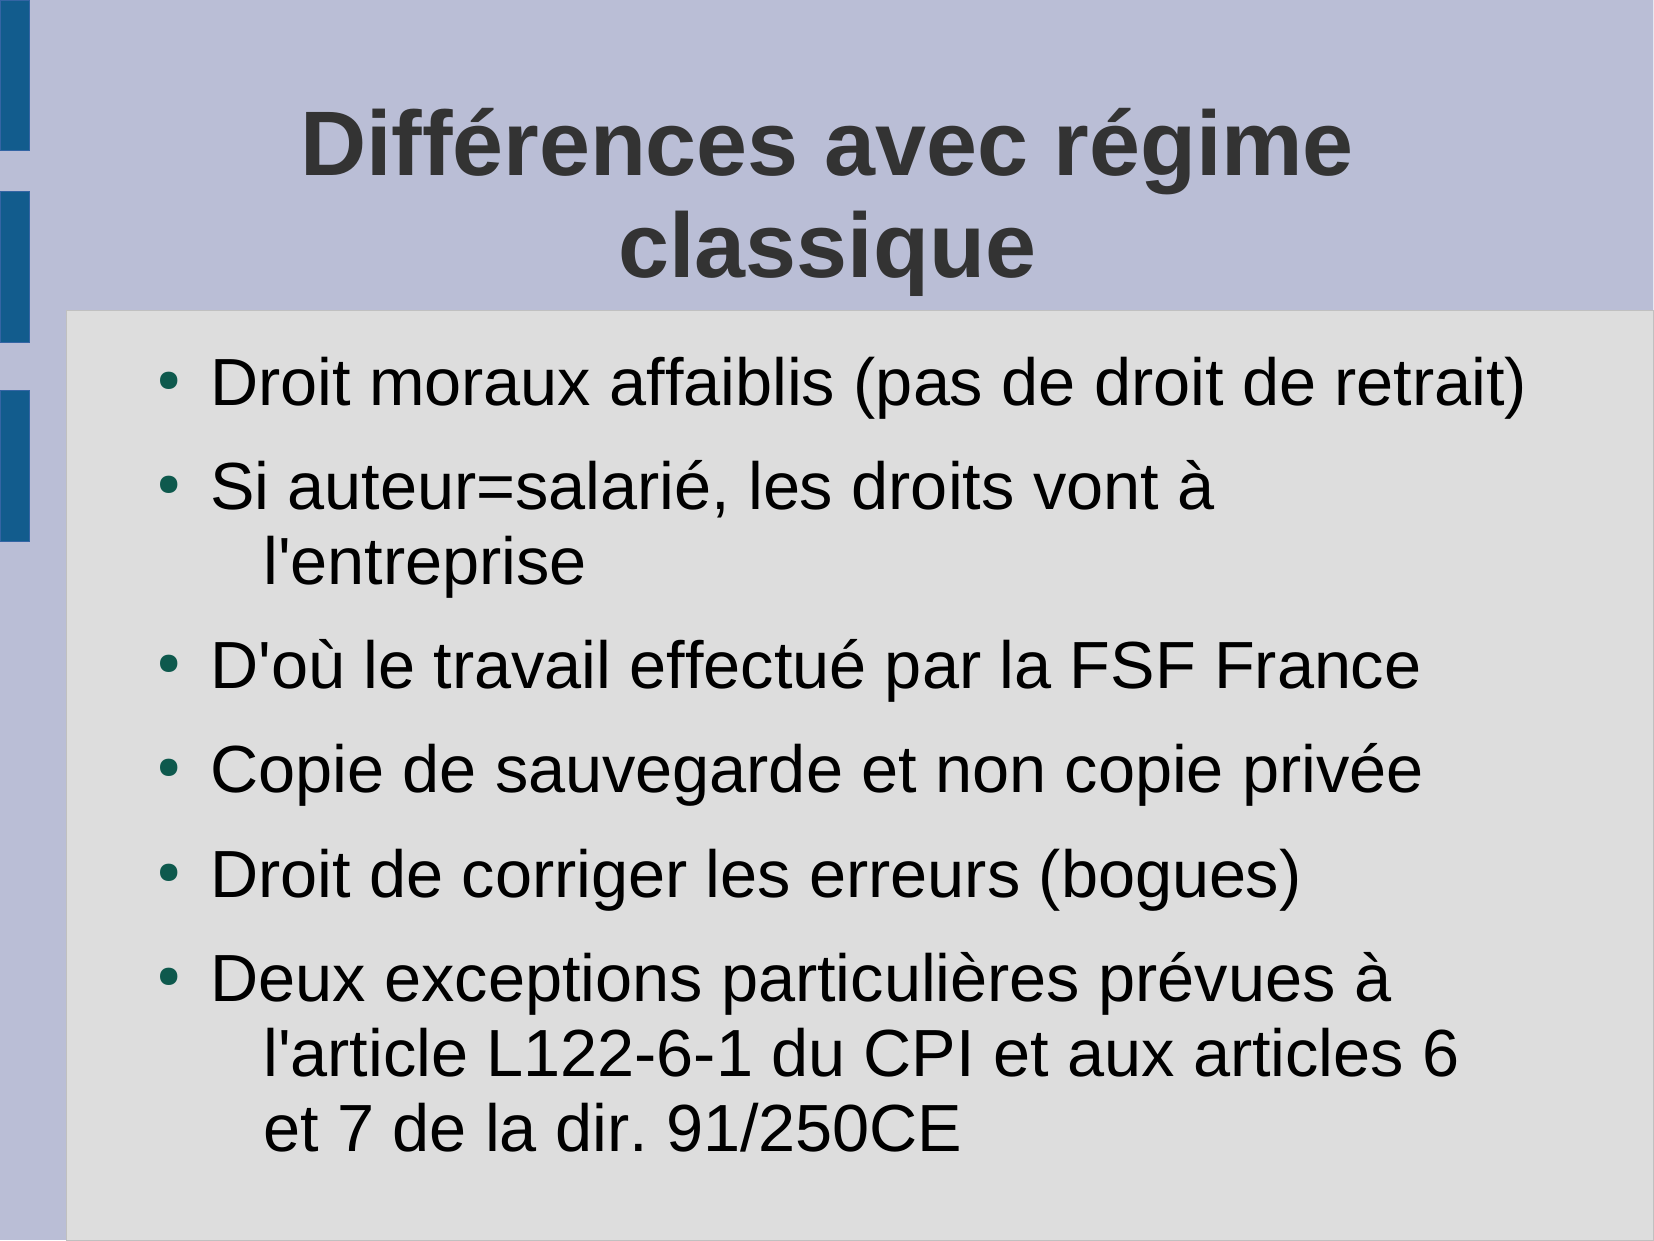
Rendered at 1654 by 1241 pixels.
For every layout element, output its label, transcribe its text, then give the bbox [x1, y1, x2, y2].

list Droit moraux affaiblis (pas de droit de retrait) Si auteur=salarié, les droits vont à l'entreprise D'où le travail effectué par la FSF France Copie de sauvegarde et non copie privée Droit de corriger les erreurs (bogues) Deux exceptions particulières prévues à l'article L122-6-1 du CPI et aux articles 6 et 7 de la dir. 91/250CE [121, 344, 1534, 1127]
title Différences avec régime classique [121, 91, 1534, 299]
